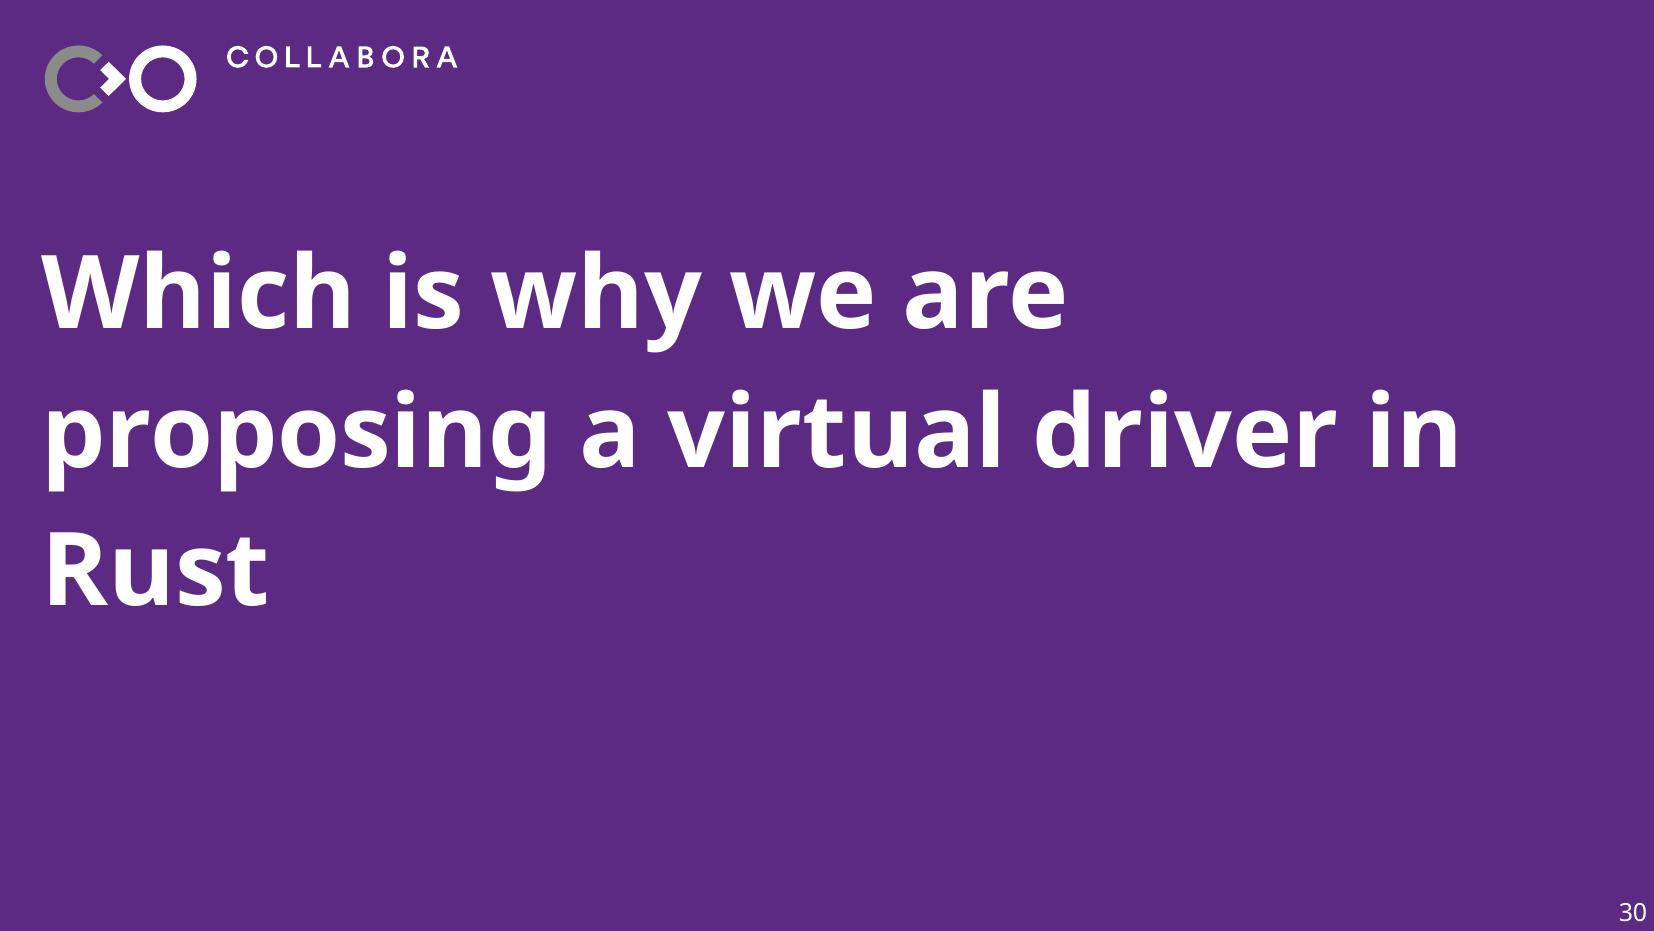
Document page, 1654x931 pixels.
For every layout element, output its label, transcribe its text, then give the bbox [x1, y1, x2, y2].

title Which is why we are proposing a virtual driver in Rust [41, 249, 1530, 607]
